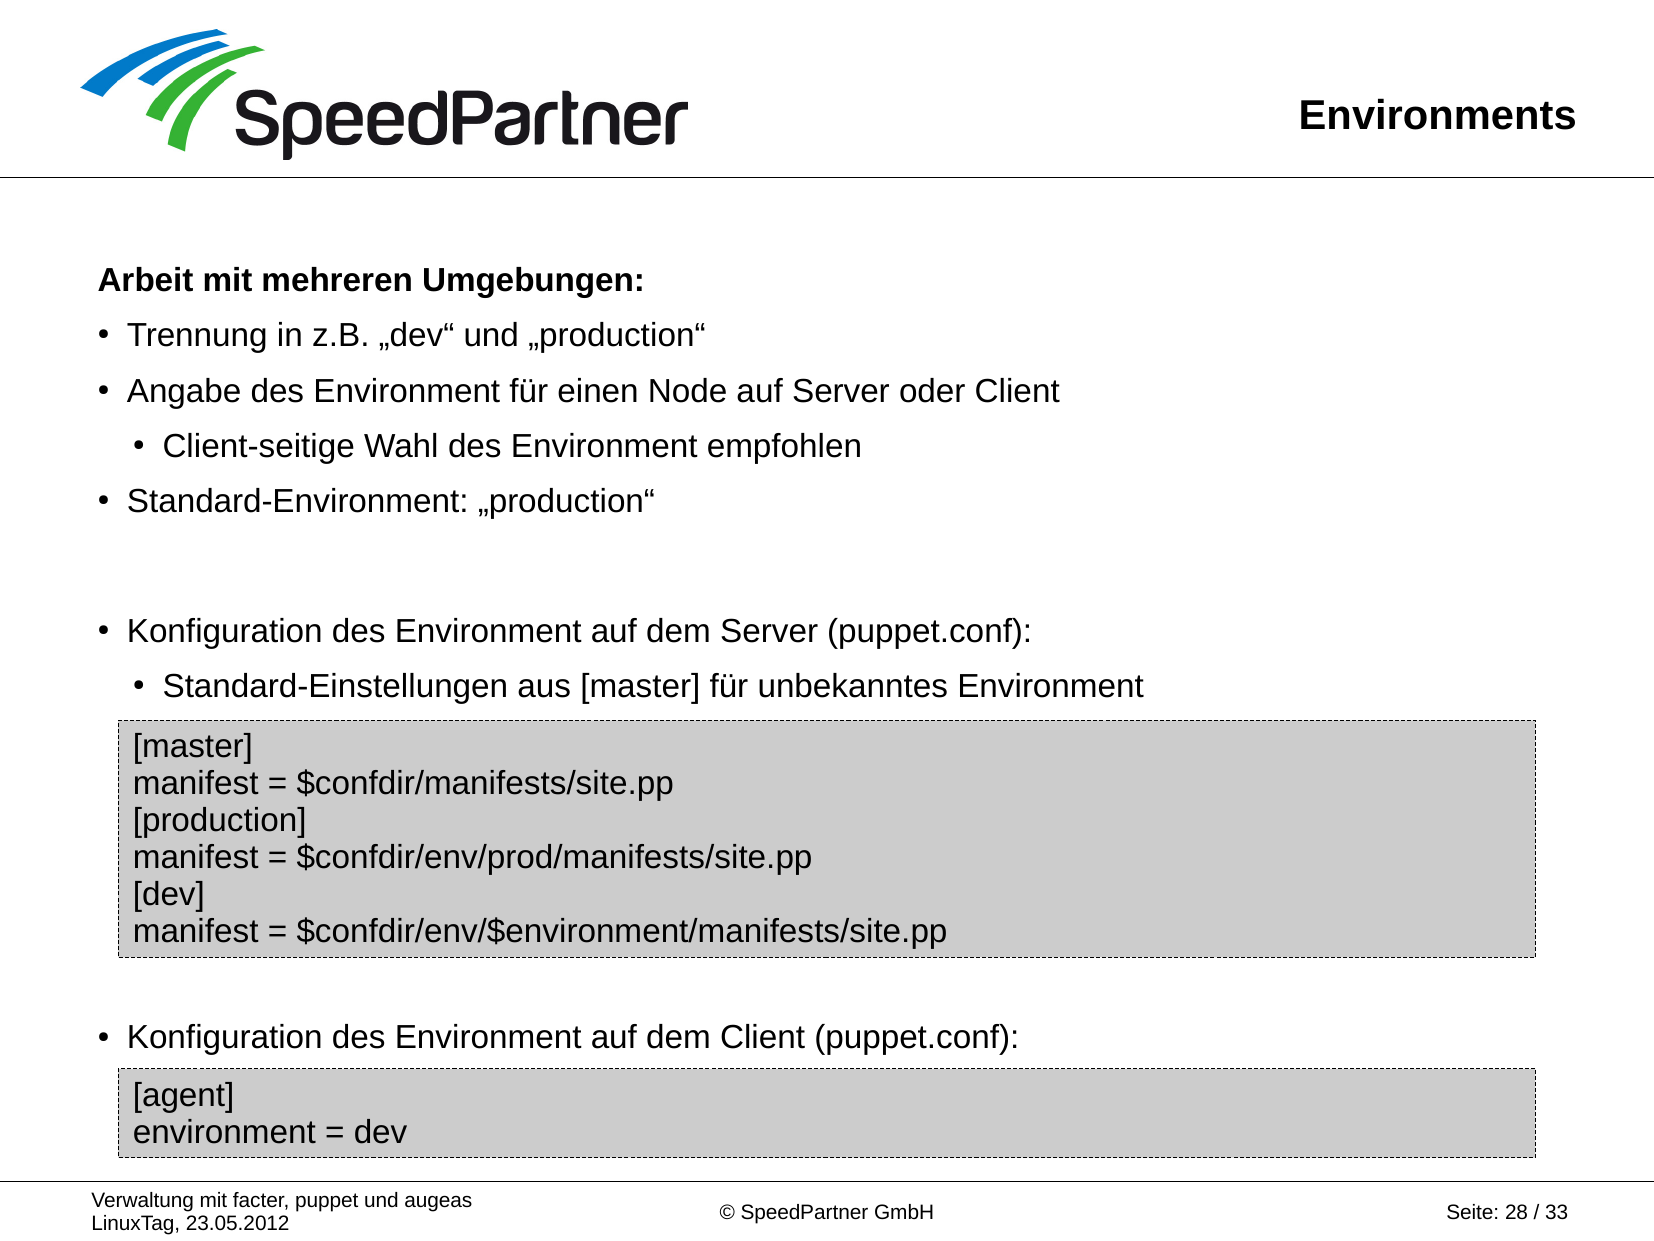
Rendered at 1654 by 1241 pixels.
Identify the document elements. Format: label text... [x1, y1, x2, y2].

text_box [agent] environment = dev [118, 1068, 1536, 1158]
text_box [master] manifest = $confdir/manifests/site.pp [production] manifest = $confdir/env/prod/manifests/site.pp [dev] manifest = $confdir/env/$environment/manifests/site.pp [118, 720, 1536, 958]
text_box Arbeit mit mehreren Umgebungen: Trennung in z.B. „dev“ und „production“ Angabe des Environment für einen Node auf Server oder Client Client-seitige Wahl des Environment empfohlen Standard-Environment: „production“ Konfiguration des Environment auf dem Server (puppet.conf): Standard-Einstellungen aus [master] für unbekanntes Environment Konfiguration des Environment auf dem Client (puppet.conf): [82, 253, 1565, 1177]
title Environments [590, 70, 1577, 160]
picture [80, 29, 688, 160]
